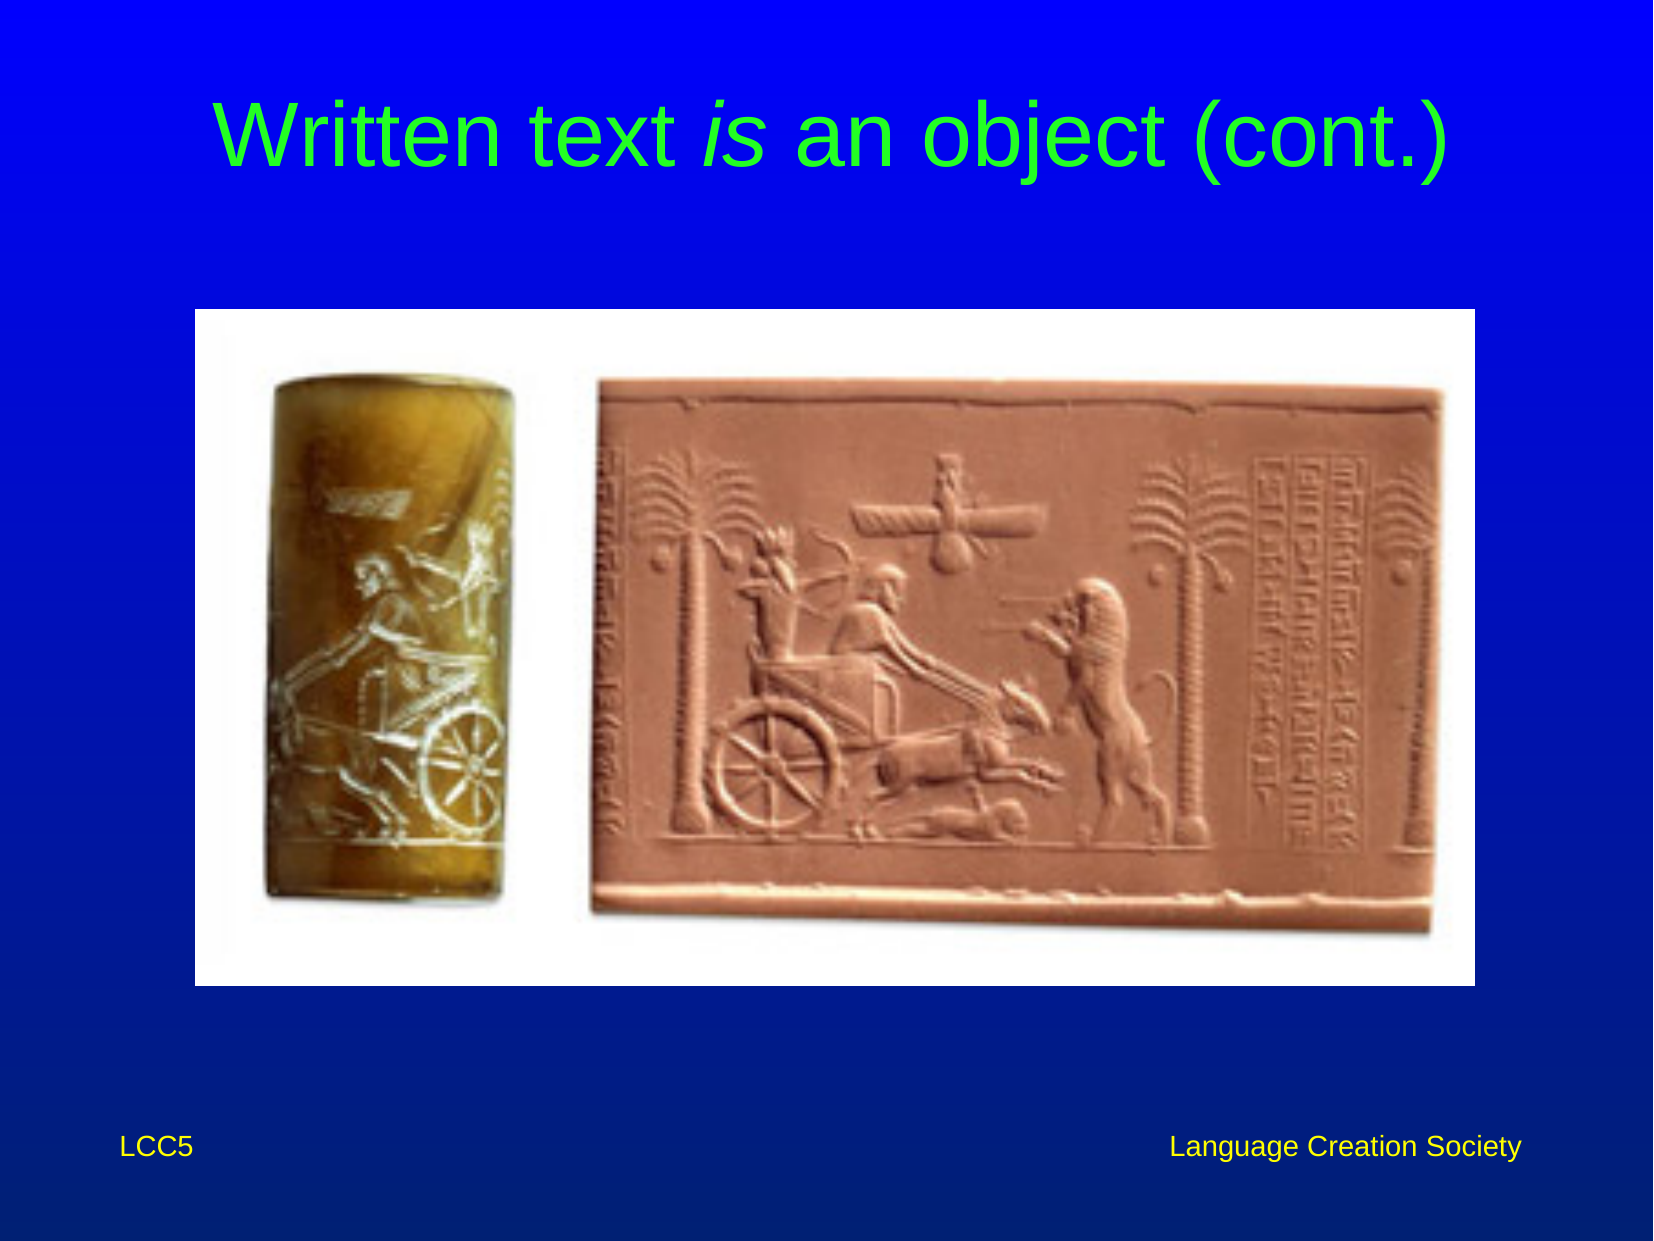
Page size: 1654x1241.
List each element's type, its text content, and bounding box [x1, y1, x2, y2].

picture [195, 309, 1475, 987]
title Written text is an object (cont.) [126, 31, 1539, 239]
